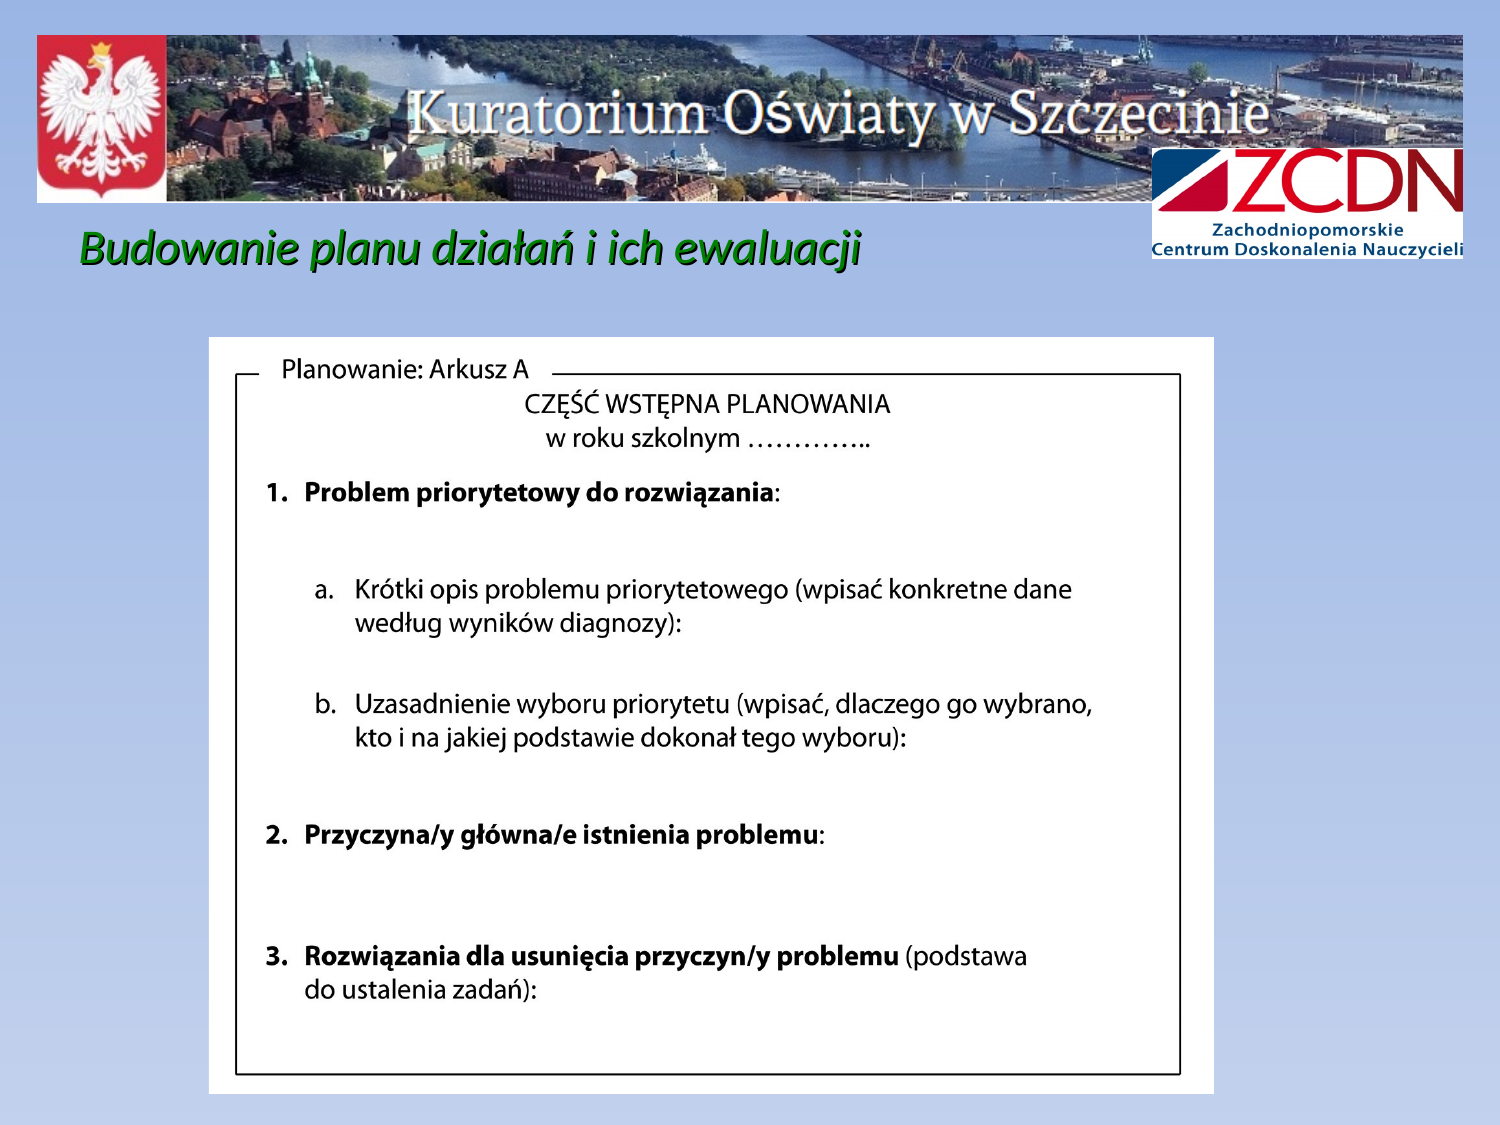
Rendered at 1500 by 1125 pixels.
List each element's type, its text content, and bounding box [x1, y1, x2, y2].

picture [208, 337, 1214, 1094]
list Budowanie planu działań i ich ewaluacji [0, 208, 941, 282]
picture [37, 35, 1463, 259]
